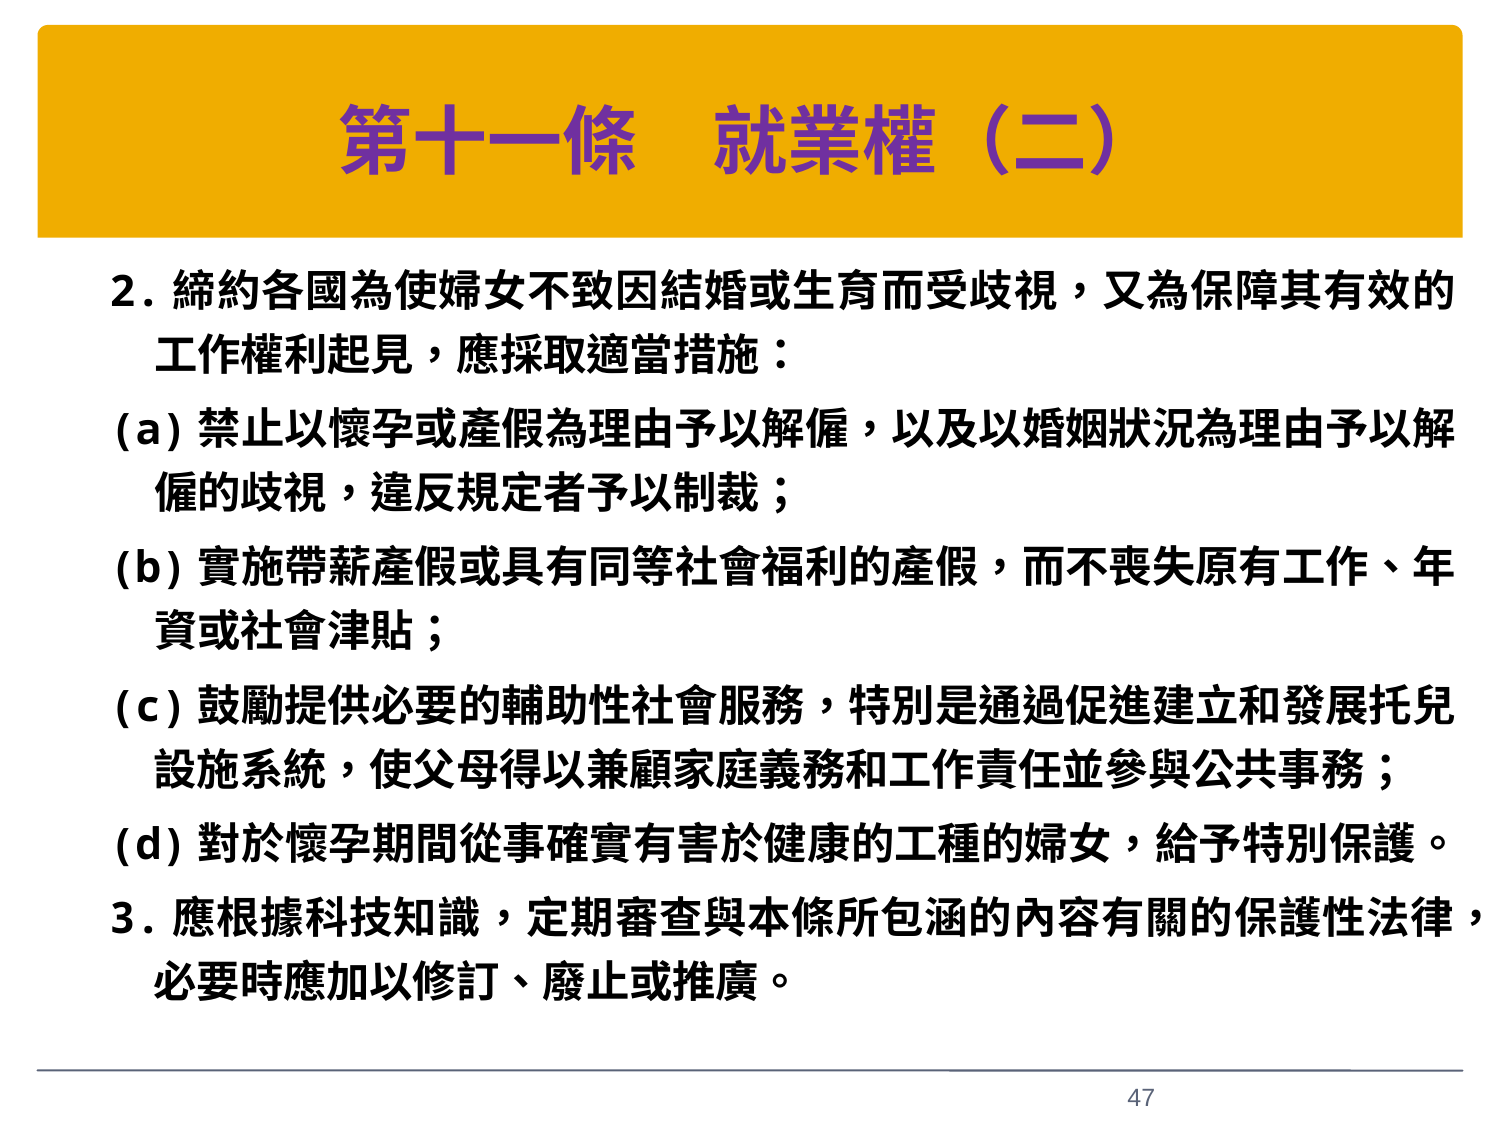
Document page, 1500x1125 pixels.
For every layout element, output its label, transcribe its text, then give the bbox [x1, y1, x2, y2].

list 2.締約各國為使婦女不致因結婚或生育而受歧視，又為保障其有效的工作權利起見，應採取適當措施： (a)禁止以懷孕或產假為理由予以解僱，以及以婚姻狀況為理由予以解僱的歧視，違反規定者予以制裁； (b)實施帶薪產假或具有同等社會福利的產假，而不喪失原有工作、年資或社會津貼； (c)鼓勵提供必要的輔助性社會服務，特別是通過促進建立和發展托兒設施系統，使父母得以兼顧家庭義務和工作責任並參與公共事務； (d)對於懷孕期間從事確實有害於健康的工種的婦女，給予特別保護。 3.應根據科技知識，定期審查與本條所包涵的內容有關的保護性法律，必要時應加以修訂、廢止或推廣。 [50, 243, 1471, 1083]
title 第十一條 就業權（二） [50, 45, 1451, 233]
text_box <編號> [1112, 1069, 1463, 1123]
